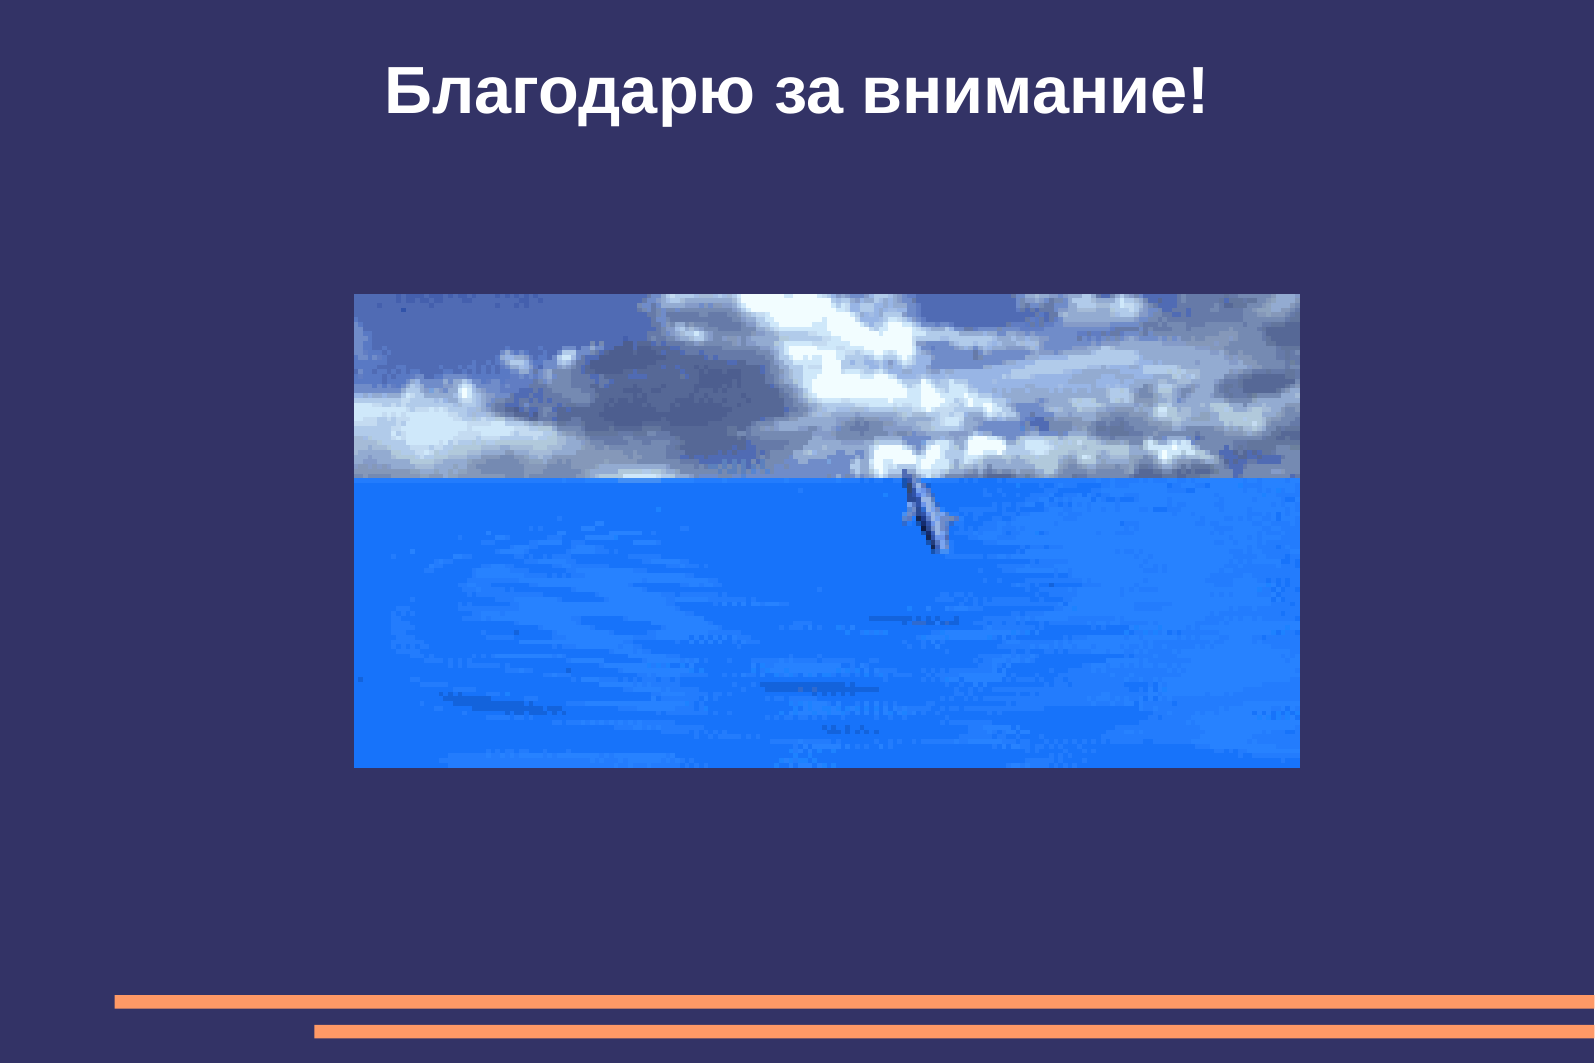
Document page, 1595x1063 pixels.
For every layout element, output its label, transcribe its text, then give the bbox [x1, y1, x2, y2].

text_box Благодарю за внимание! [29, 45, 1565, 325]
picture [354, 294, 1300, 768]
